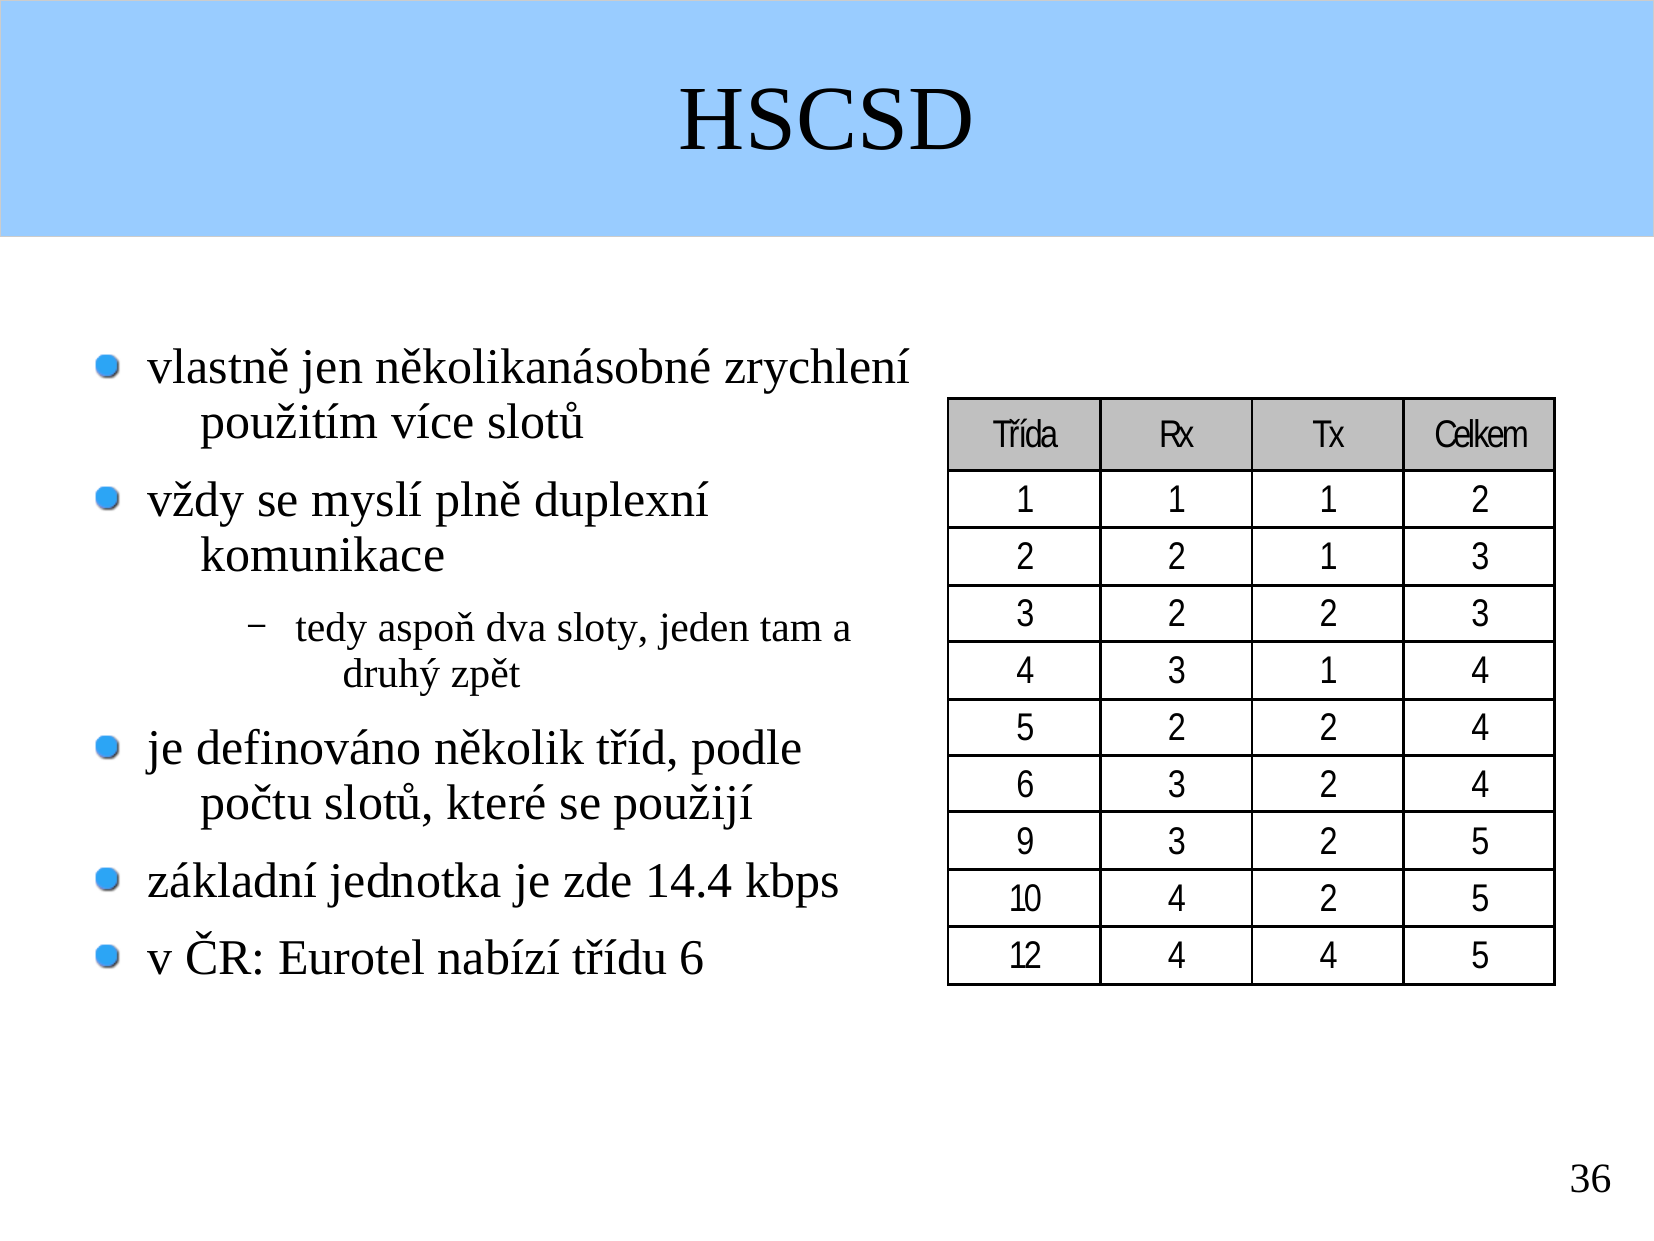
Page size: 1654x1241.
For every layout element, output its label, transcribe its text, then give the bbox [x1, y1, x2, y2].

chart [946, 396, 1557, 986]
title HSCSD [0, 0, 1654, 237]
list vlastně jen několikanásobné zrychlení použitím více slotů vždy se myslí plně duplexní komunikace tedy aspoň dva sloty, jeden tam a druhý zpět je definováno několik tříd, podle počtu slotů, které se použijí základní jednotka je zde 14.4 kbps v ČR: Eurotel nabízí třídu 6 [59, 338, 916, 1182]
